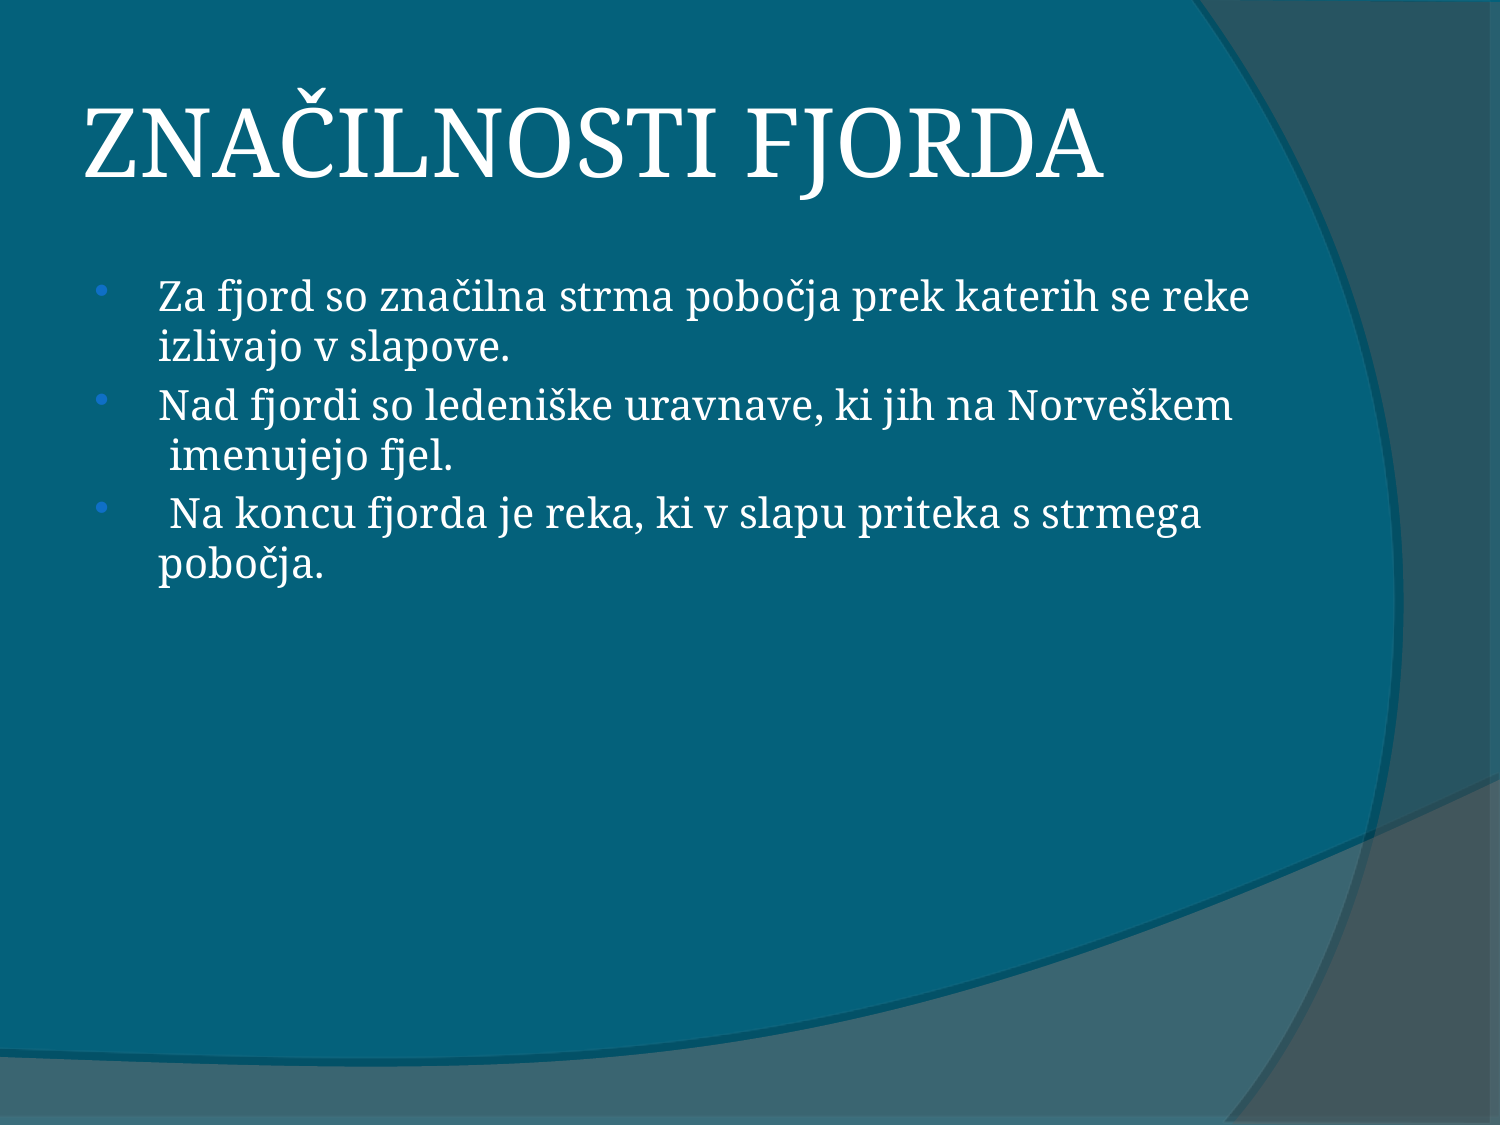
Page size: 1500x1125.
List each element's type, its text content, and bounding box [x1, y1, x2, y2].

title ZNAČILNOSTI FJORDA [75, 45, 1300, 233]
list Za fjord so značilna strma pobočja prek katerih se reke izlivajo v slapove. Nad fjordi so ledeniške uravnave, ki jih na Norveškem imenujejo fjel. Na koncu fjorda je reka, ki v slapu priteka s strmega pobočja. [75, 262, 1300, 1005]
